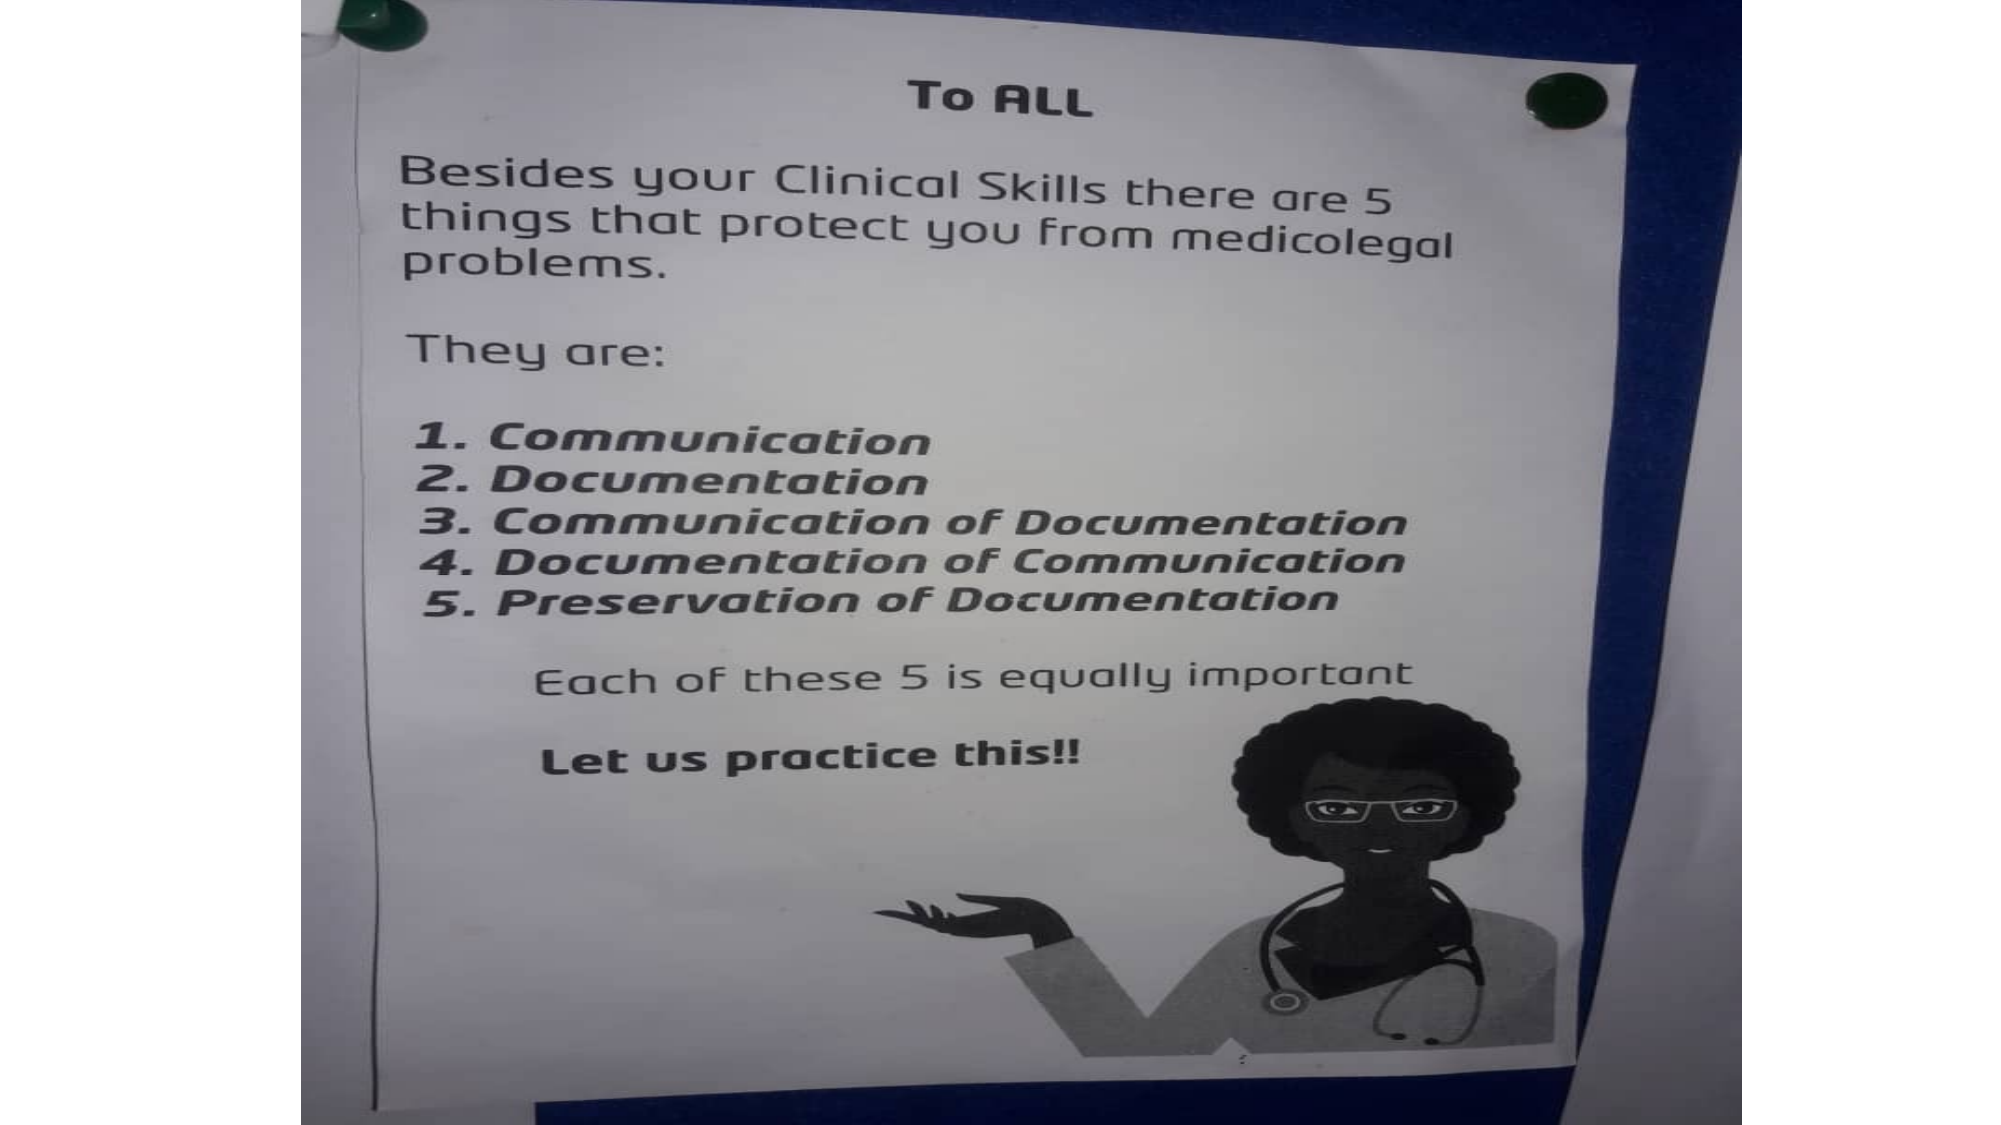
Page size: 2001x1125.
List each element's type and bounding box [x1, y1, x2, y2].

picture [301, 0, 1742, 1125]
